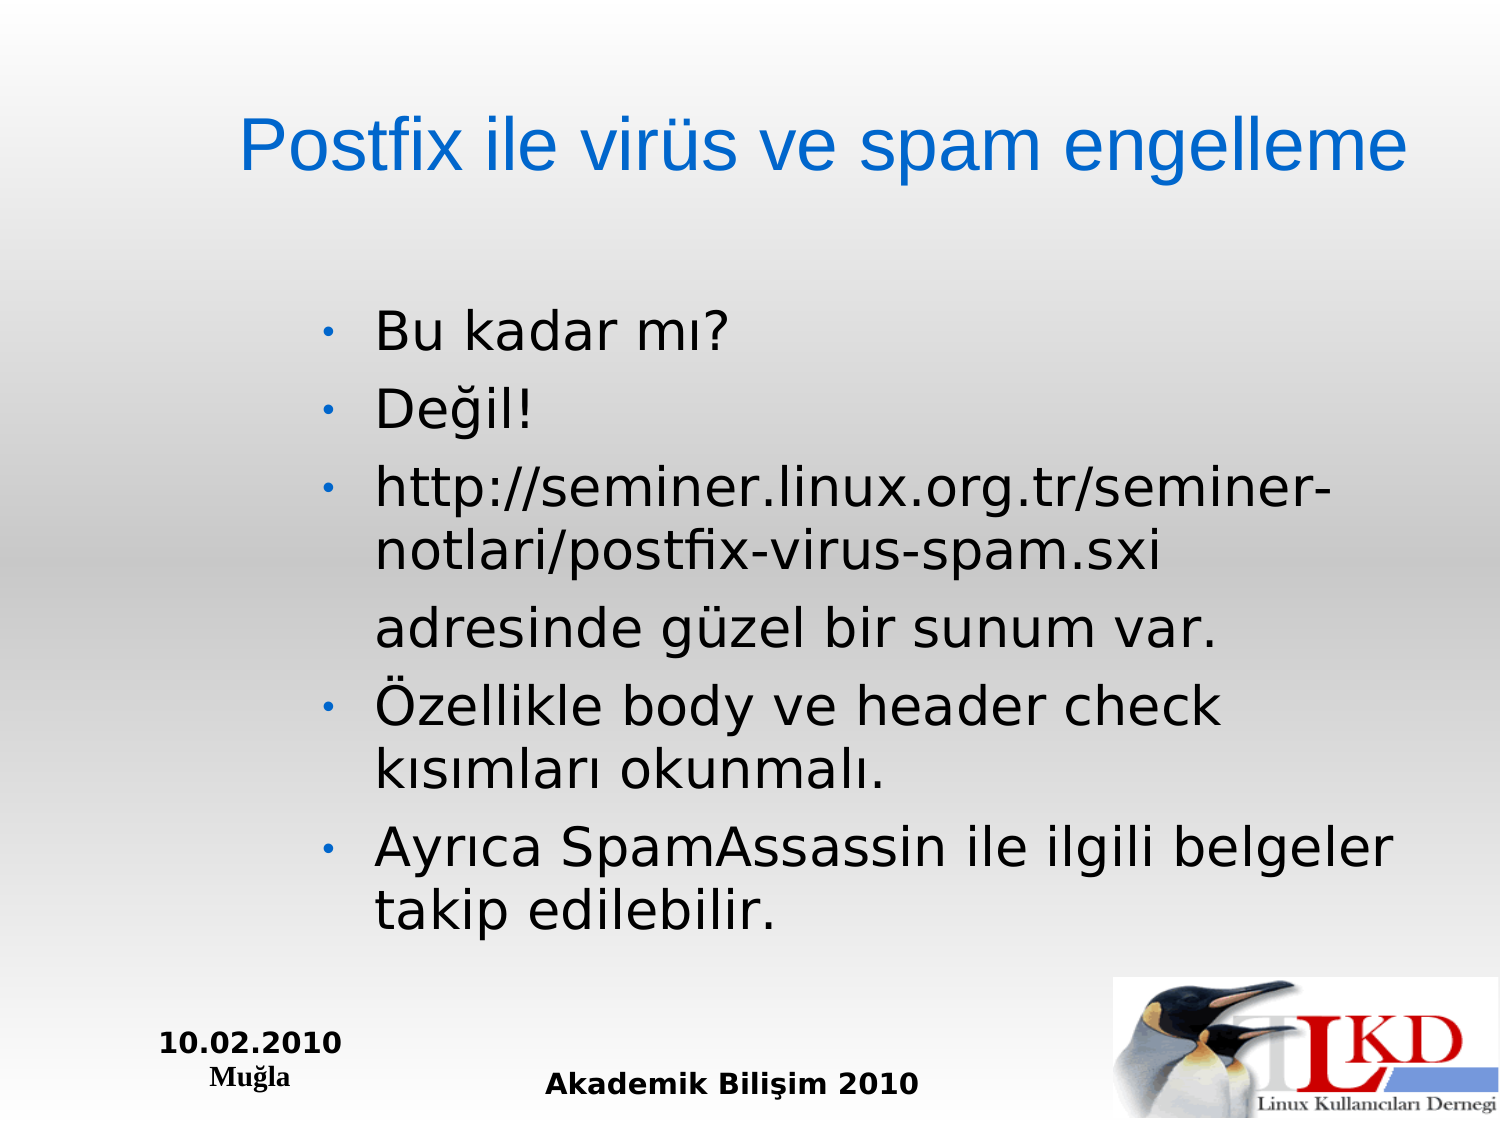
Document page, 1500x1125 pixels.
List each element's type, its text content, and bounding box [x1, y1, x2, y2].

picture [1113, 977, 1499, 1118]
list Bu kadar mı? Değil! http://seminer.linux.org.tr/seminer-notlari/postfix-virus-spam.sxi adresinde güzel bir sunum var. Özellikle body ve header check kısımları okunmalı. Ayrıca SpamAssassin ile ilgili belgeler takip edilebilir. [224, 299, 1425, 1021]
title Postfix ile virüs ve spam engelleme [224, 49, 1425, 238]
